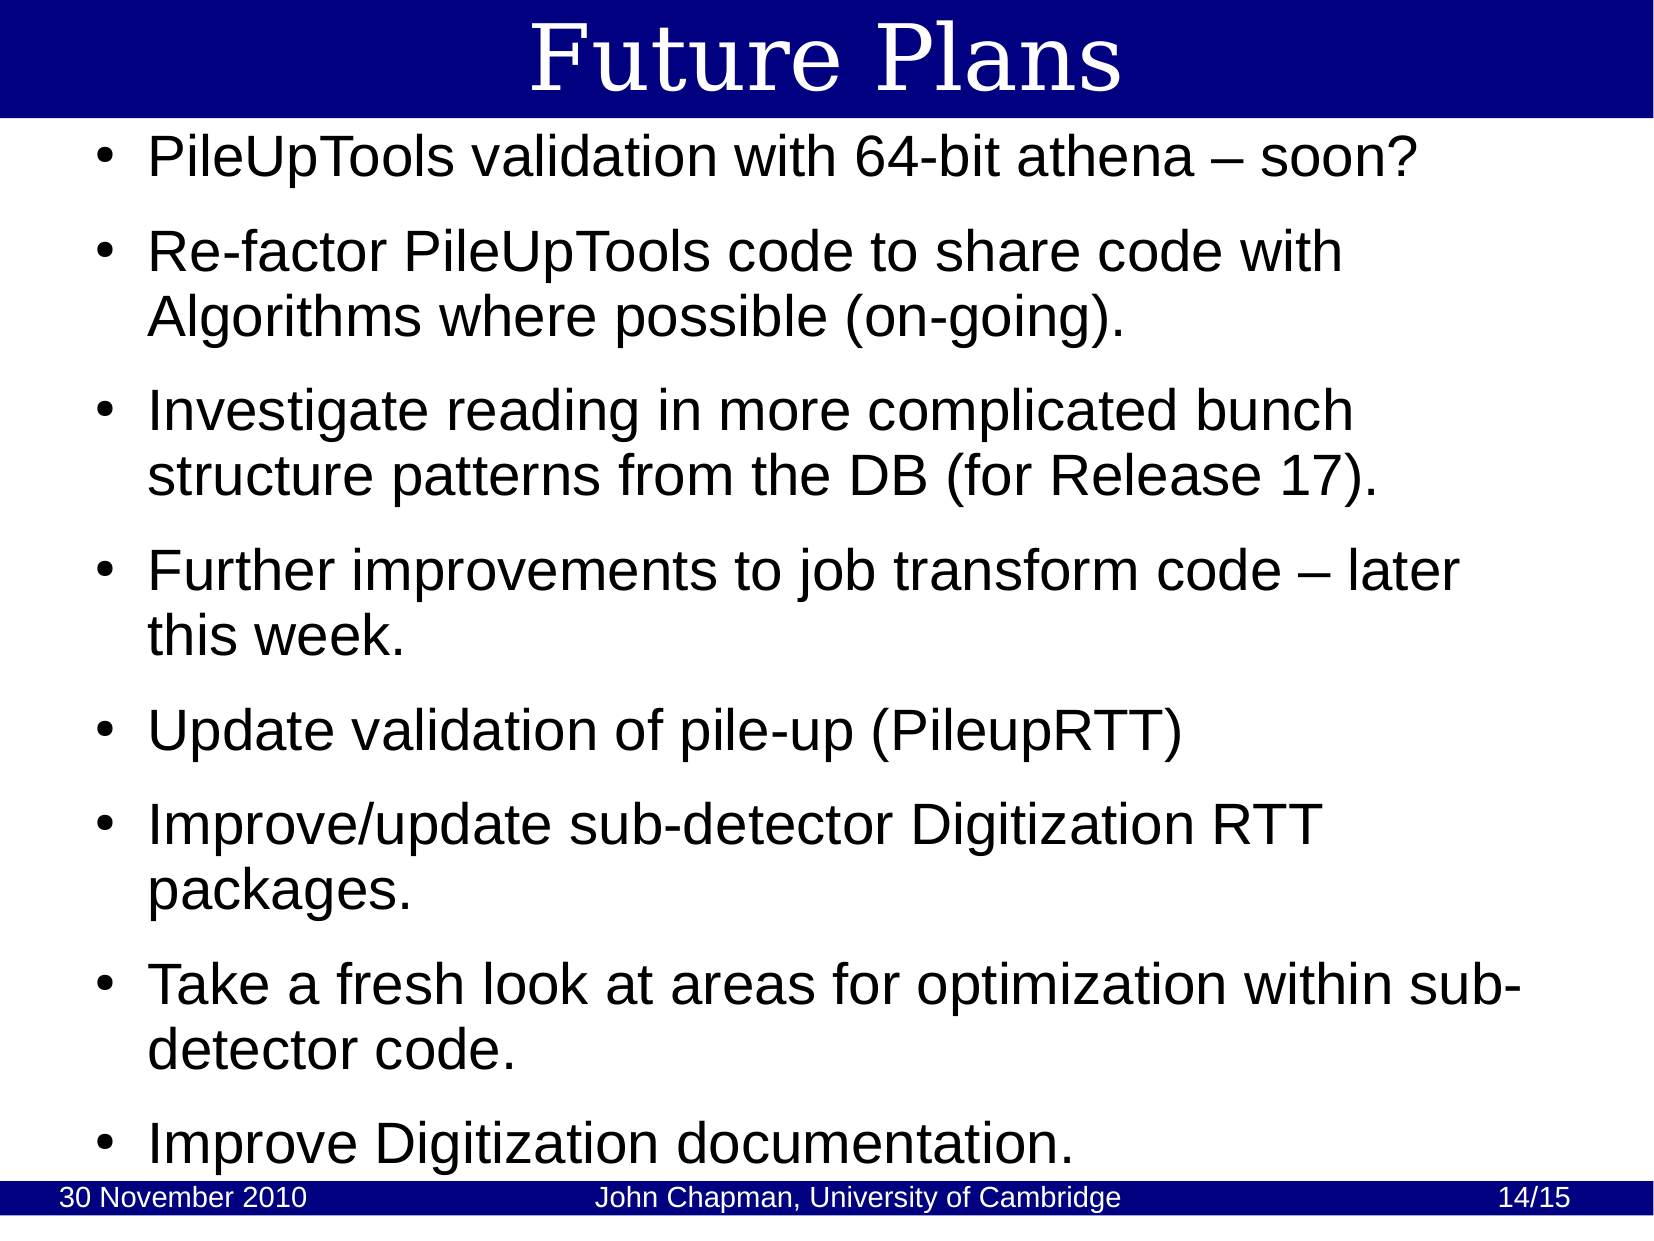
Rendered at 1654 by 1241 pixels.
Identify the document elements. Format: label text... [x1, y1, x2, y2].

list PileUpTools validation with 64-bit athena – soon? Re-factor PileUpTools code to share code with Algorithms where possible (on-going). Investigate reading in more complicated bunch structure patterns from the DB (for Release 17). Further improvements to job transform code – later this week. Update validation of pile-up (PileupRTT) Improve/update sub-detector Digitization RTT packages. Take a fresh look at areas for optimization within sub-detector code. Improve Digitization documentation. [76, 124, 1565, 1173]
title Future Plans [0, 0, 1654, 119]
